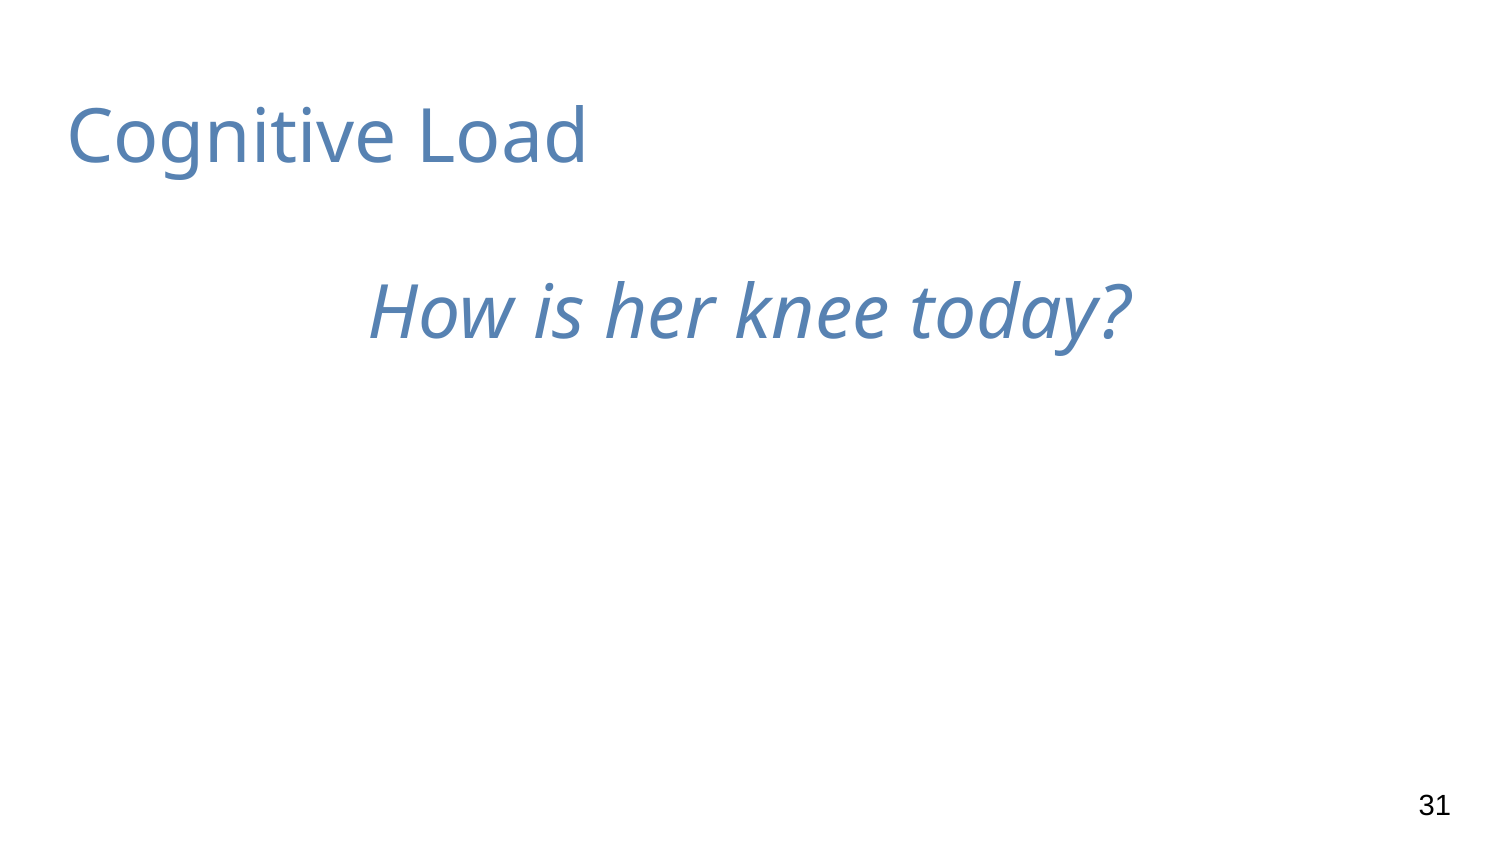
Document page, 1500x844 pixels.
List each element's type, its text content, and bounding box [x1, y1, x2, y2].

text_box How is her knee today? [51, 248, 1449, 365]
title Cognitive Load [51, 72, 1449, 189]
